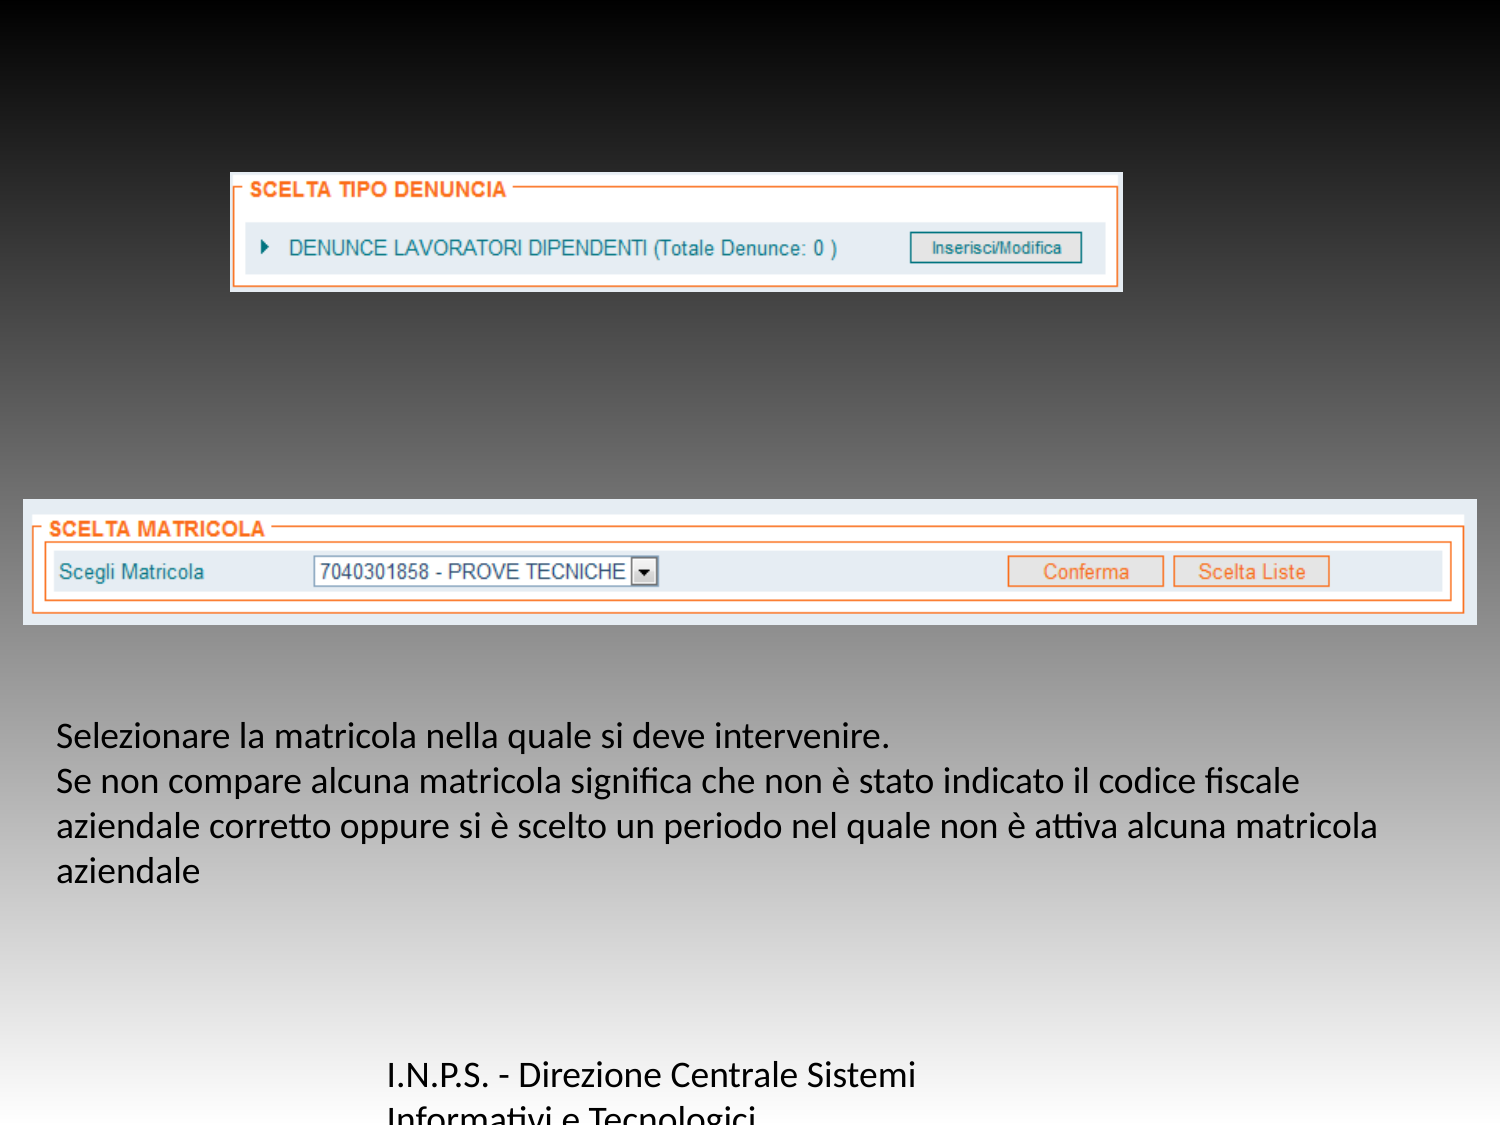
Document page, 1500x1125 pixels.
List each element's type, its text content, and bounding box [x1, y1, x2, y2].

text_box Selezionare la matricola nella quale si deve intervenire. Se non compare alcuna matricola significa che non è stato indicato il codice fiscale aziendale corretto oppure si è scelto un periodo nel quale non è attiva alcuna matricola aziendale [41, 704, 1424, 899]
picture [23, 499, 1477, 625]
footer I.N.P.S. - Direzione Centrale Sistemi Informativi e Tecnologici [371, 1042, 1046, 1103]
picture [230, 172, 1123, 292]
